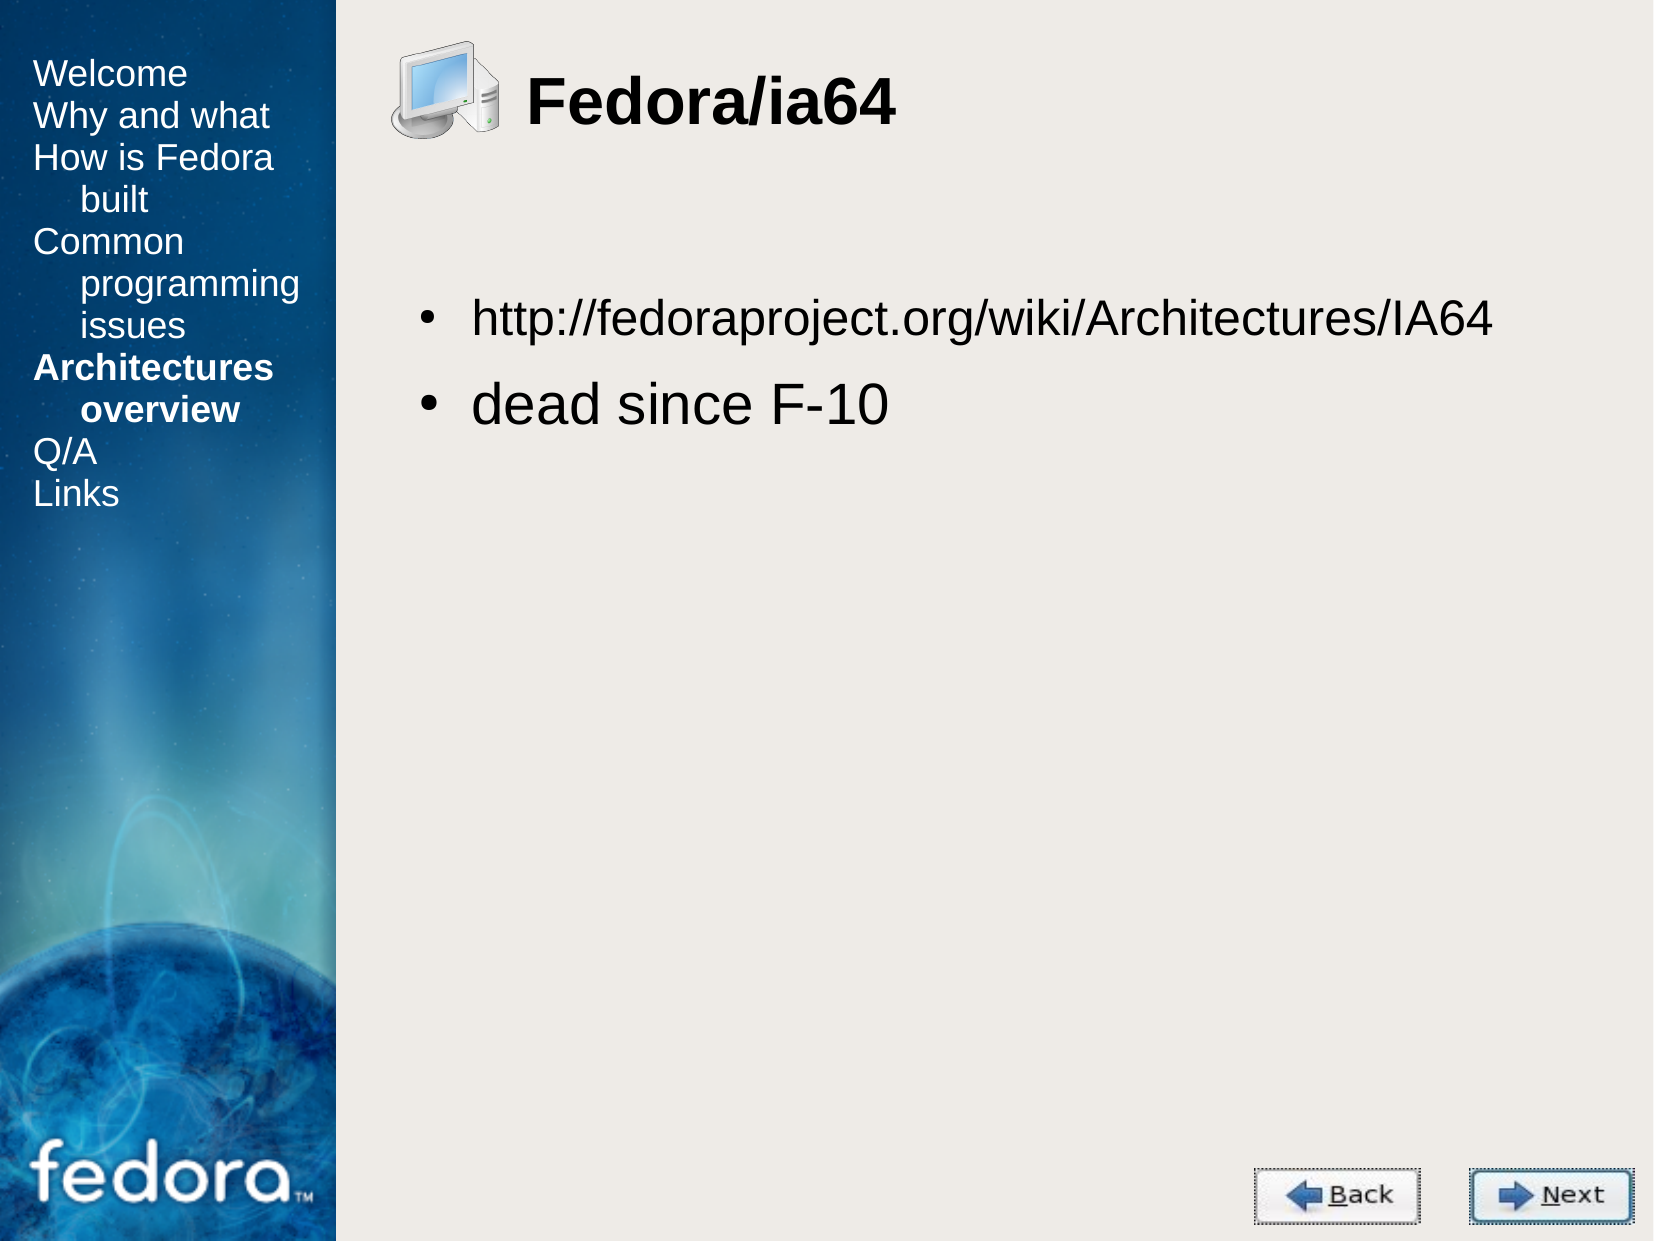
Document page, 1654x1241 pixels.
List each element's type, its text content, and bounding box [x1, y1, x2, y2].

picture [0, 0, 1654, 1241]
list http://fedoraproject.org/wiki/Architectures/IA64 dead since F-10 [400, 290, 1617, 1094]
text_box Fedora/ia64 [511, 56, 1316, 147]
text_box Welcome Why and what How is Fedora built Common programming issues Architectures overview Q/A Links [18, 45, 327, 523]
